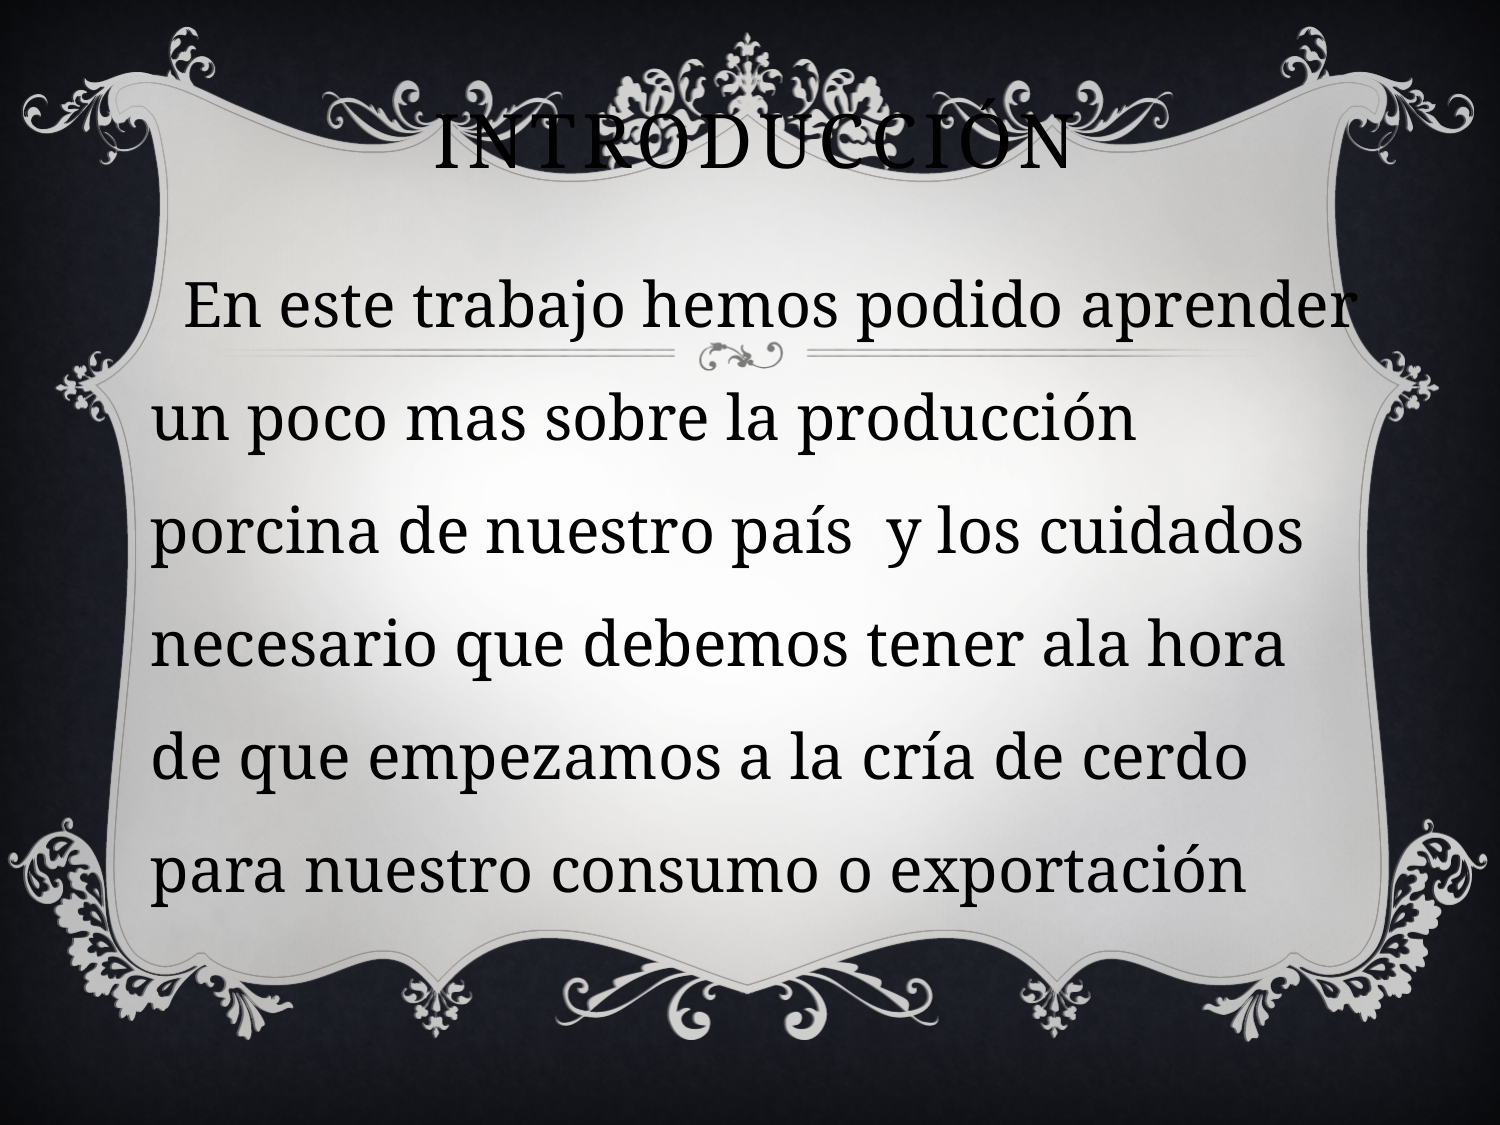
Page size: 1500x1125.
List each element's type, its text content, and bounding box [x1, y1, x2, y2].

list En este trabajo hemos podido aprender un poco mas sobre la producción porcina de nuestro país y los cuidados necesario que debemos tener ala hora de que empezamos a la cría de cerdo para nuestro consumo o exportación [135, 219, 1377, 953]
title Introducción [230, 78, 1281, 191]
